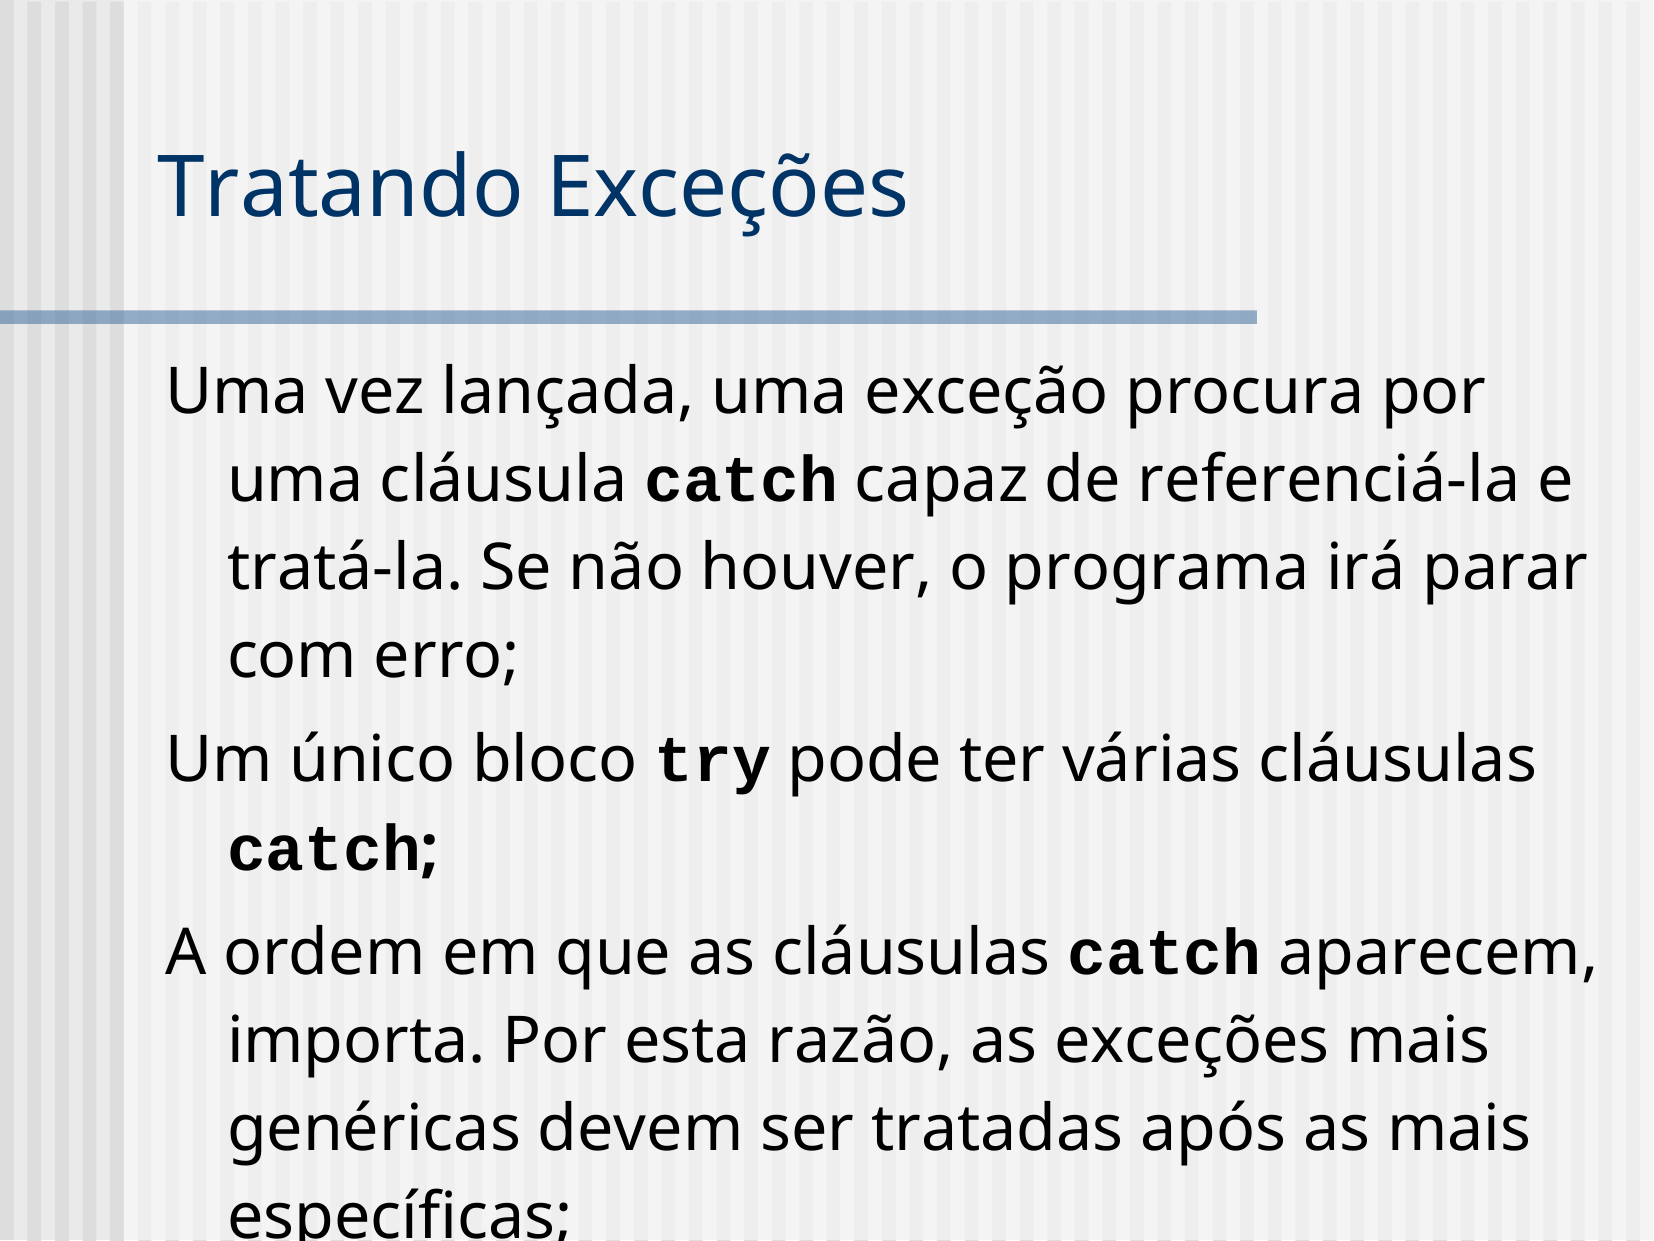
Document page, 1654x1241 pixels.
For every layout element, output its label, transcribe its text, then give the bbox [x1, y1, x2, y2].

title Tratando Exceções [157, 131, 1635, 235]
list Uma vez lançada, uma exceção procura por uma cláusula catch capaz de referenciá-la e tratá-la. Se não houver, o programa irá parar com erro; Um único bloco try pode ter várias cláusulas catch; A ordem em que as cláusulas catch aparecem, importa. Por esta razão, as exceções mais genéricas devem ser tratadas após as mais específicas; [165, 344, 1633, 1152]
